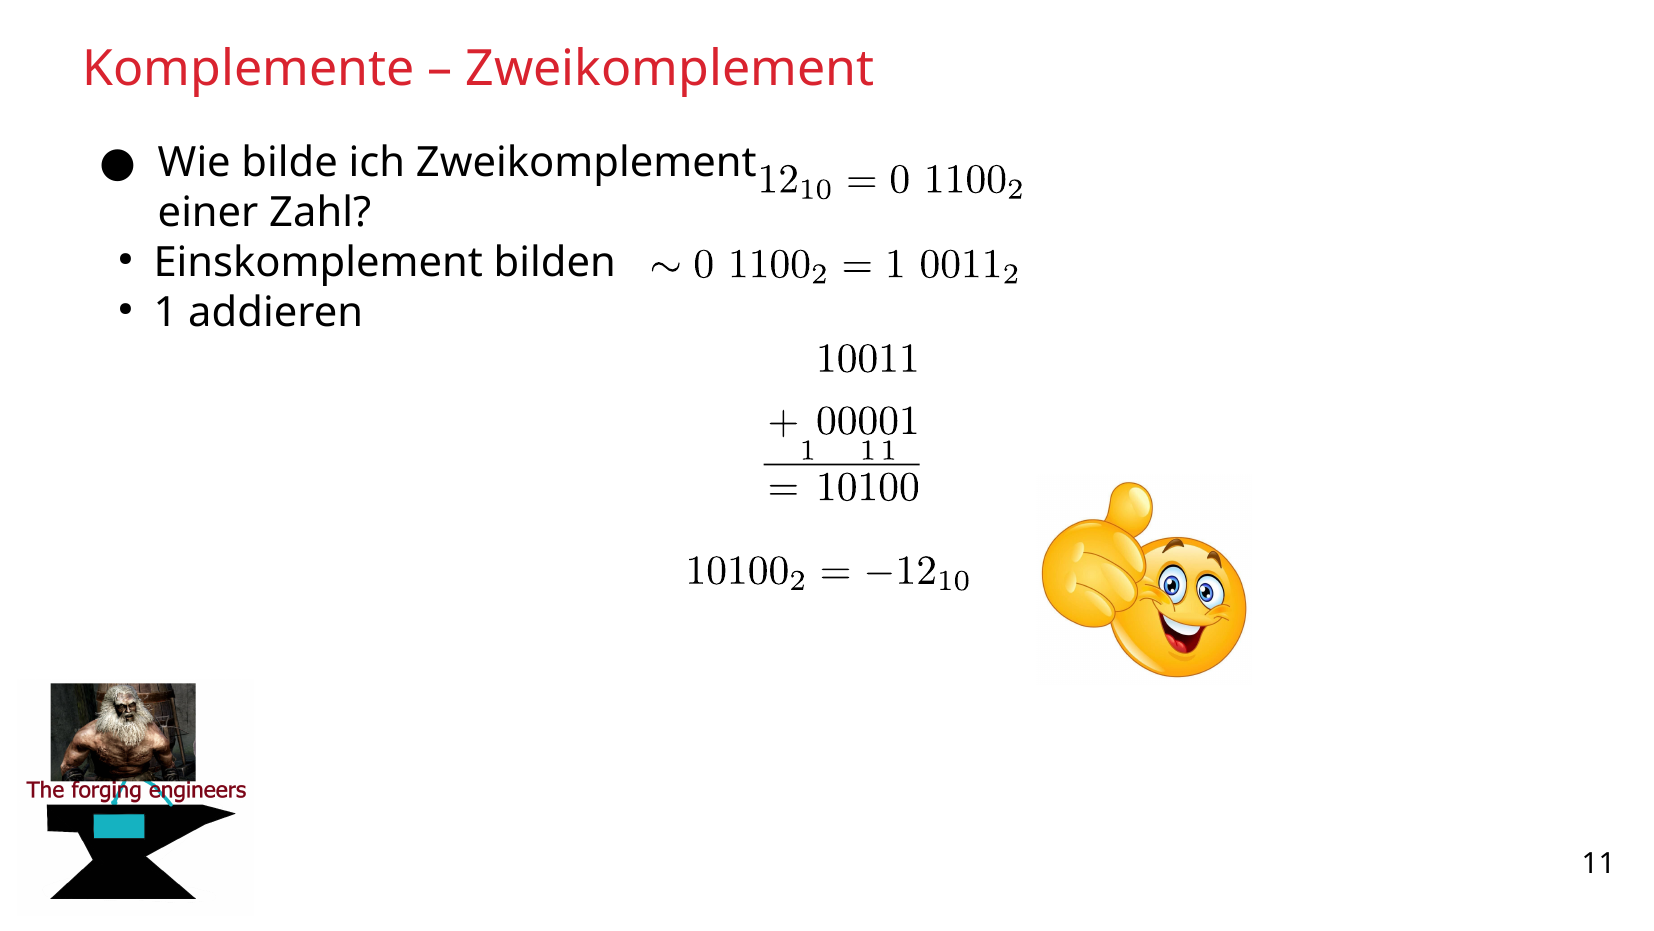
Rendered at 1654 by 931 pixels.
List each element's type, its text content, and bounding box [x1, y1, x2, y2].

picture [755, 163, 1024, 201]
picture [1036, 474, 1252, 686]
picture [649, 249, 1018, 284]
picture [763, 342, 922, 503]
title Komplemente – Zweikomplement [82, 37, 1571, 95]
picture [685, 556, 969, 591]
subtitle Wie bilde ich Zweikomplement einer Zahl? Einskomplement bilden 1 addieren [82, 134, 792, 355]
picture [17, 679, 254, 916]
